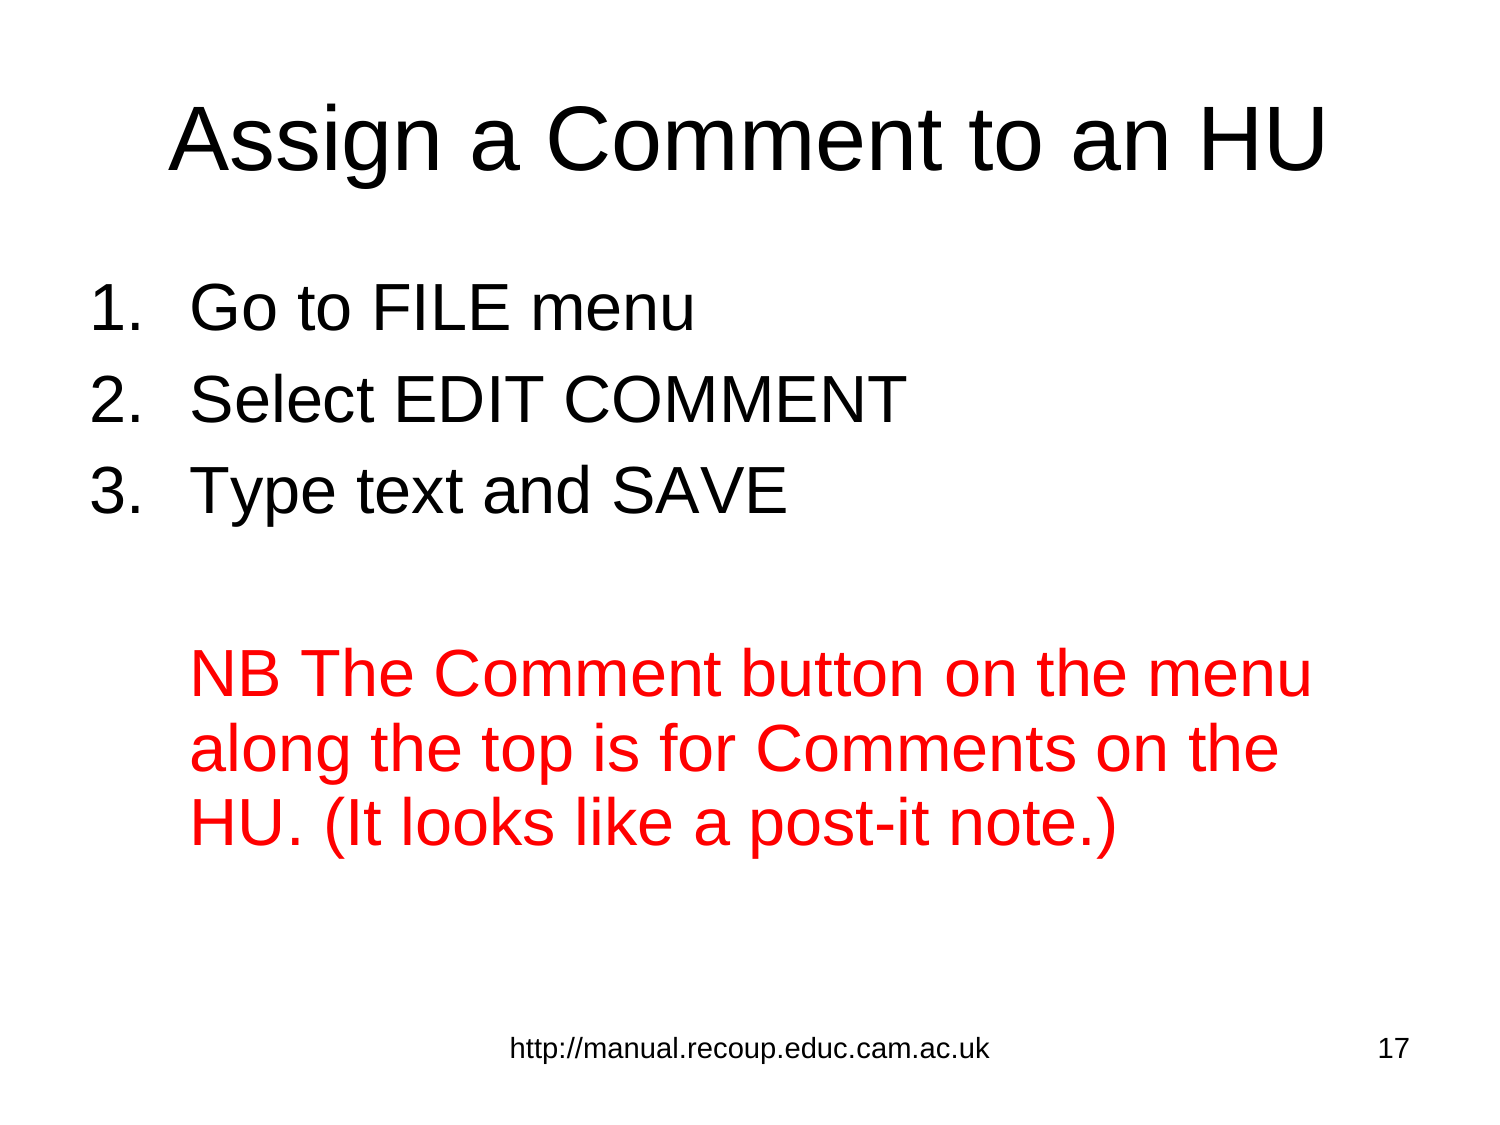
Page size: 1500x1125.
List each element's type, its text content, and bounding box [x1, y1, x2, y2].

title Assign a Comment to an HU [75, 45, 1426, 233]
list Go to FILE menu Select EDIT COMMENT Type text and SAVE NB The Comment button on the menu along the top is for Comments on the HU. (It looks like a post-it note.) [75, 262, 1426, 1006]
